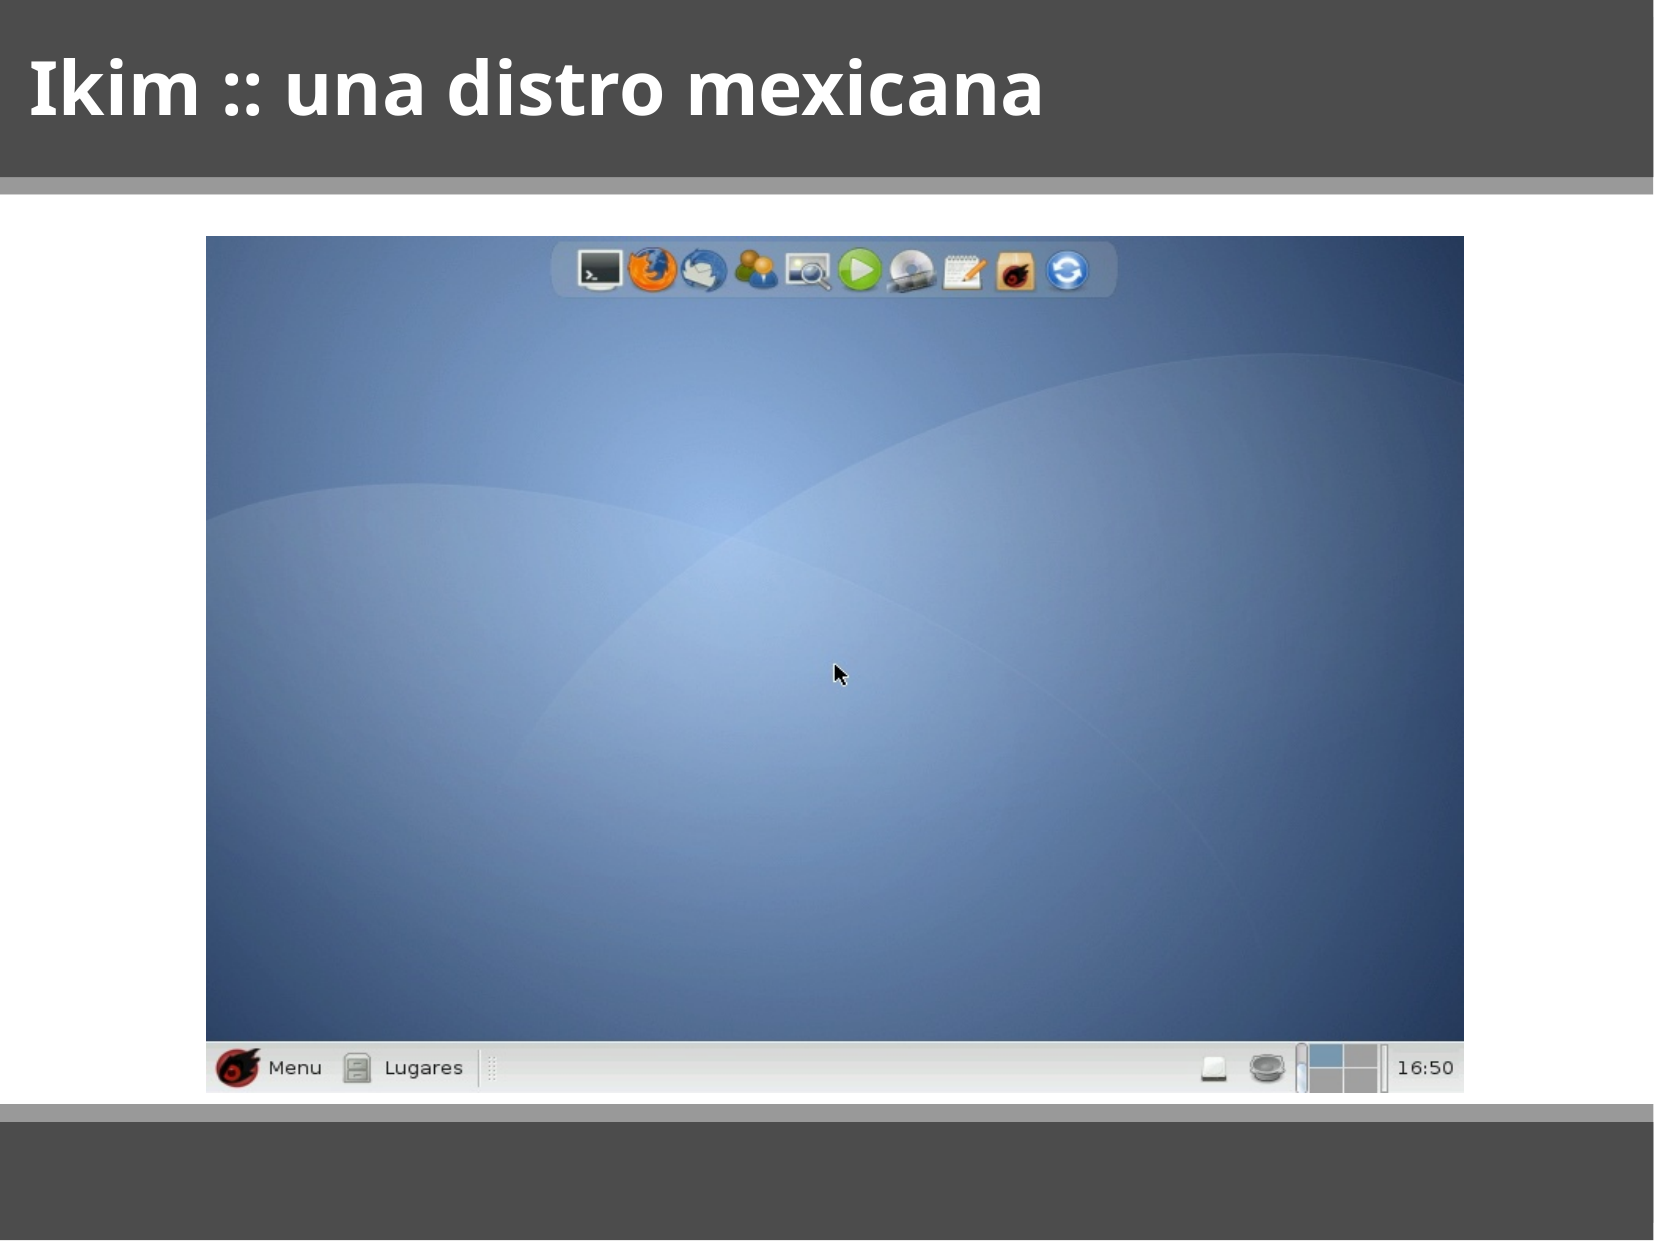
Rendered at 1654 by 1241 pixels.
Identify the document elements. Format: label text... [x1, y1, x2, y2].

title Ikim :: una distro mexicana [29, 15, 1654, 158]
picture [206, 236, 1464, 1093]
